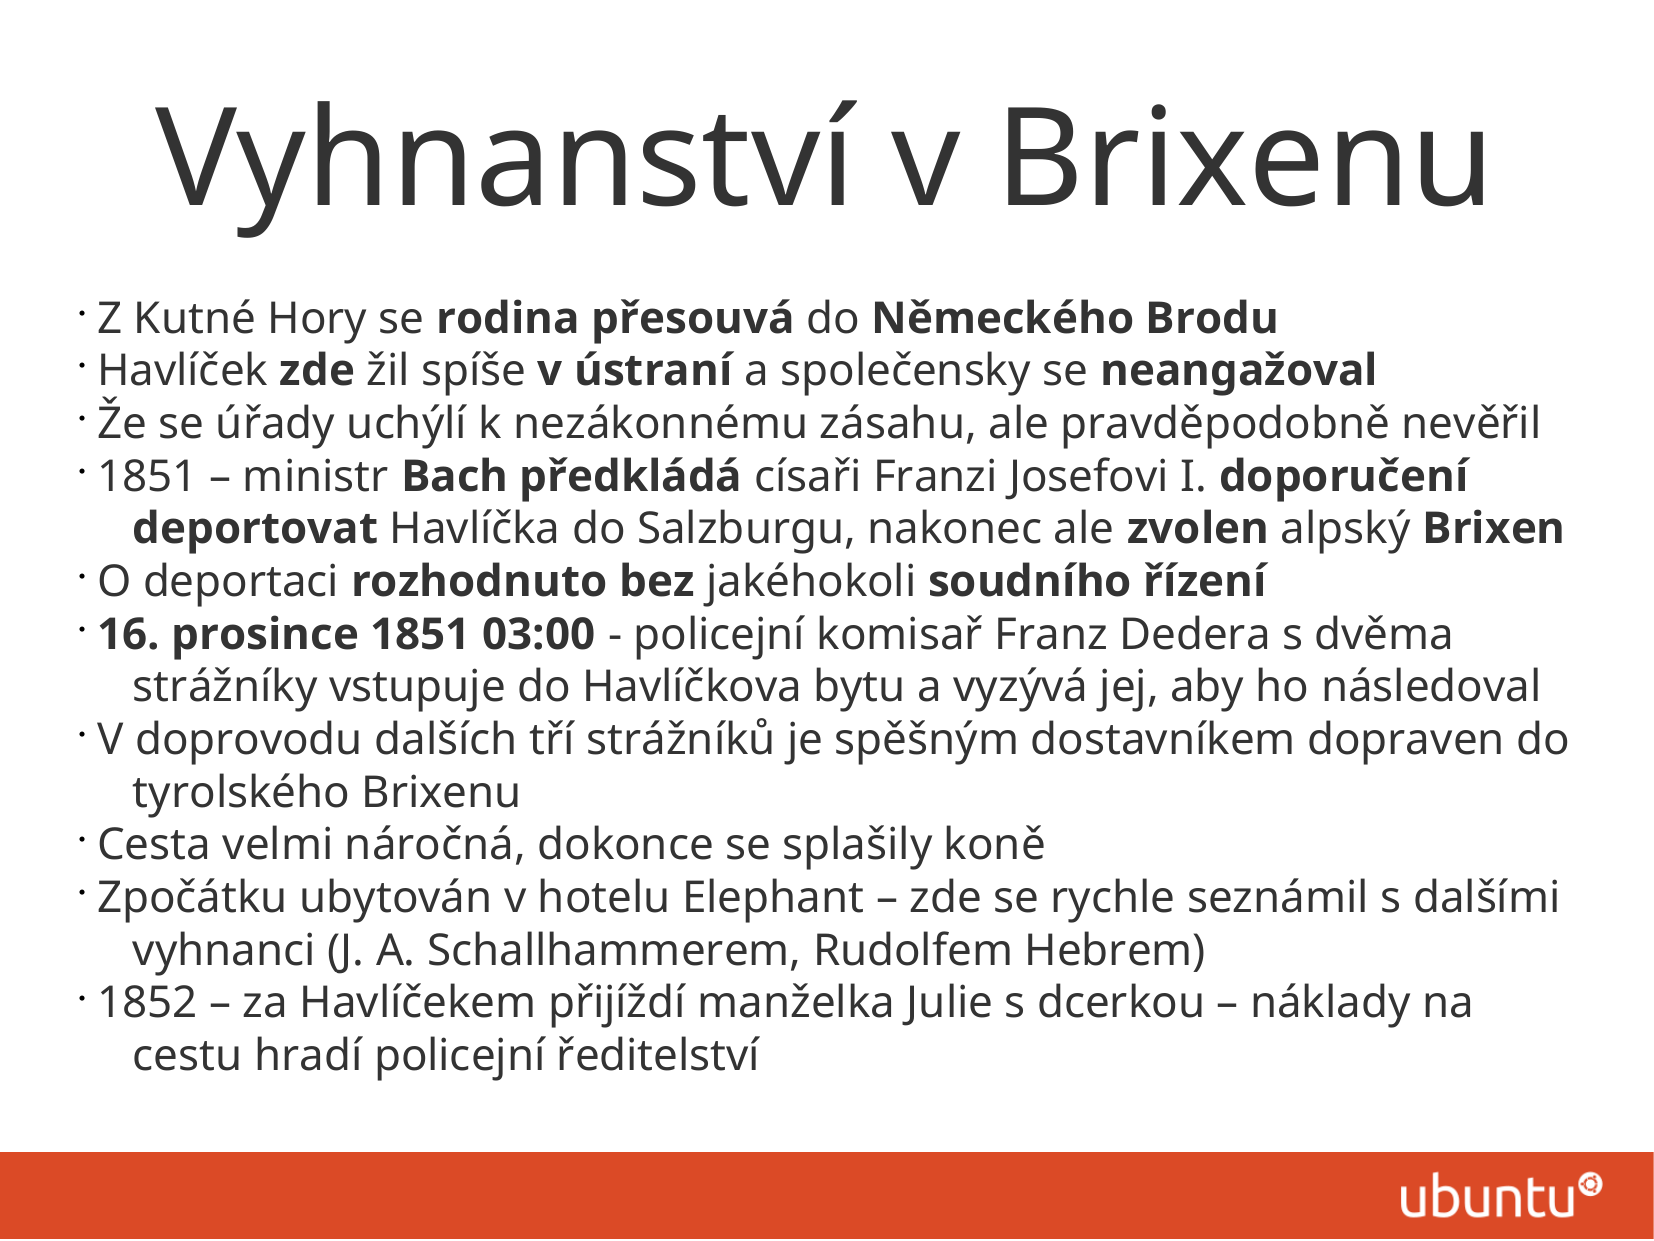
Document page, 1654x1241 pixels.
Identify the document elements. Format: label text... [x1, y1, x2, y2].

picture [0, 1152, 1654, 1239]
list Z Kutné Hory se rodina přesouvá do Německého Brodu Havlíček zde žil spíše v ústraní a společensky se neangažoval Že se úřady uchýlí k nezákonnému zásahu, ale pravděpodobně nevěřil 1851 – ministr Bach předkládá císaři Franzi Josefovi I. doporučení deportovat Havlíčka do Salzburgu, nakonec ale zvolen alpský Brixen O deportaci rozhodnuto bez jakéhokoli soudního řízení 16. prosince 1851 03:00 - policejní komisař Franz Dedera s dvěma strážníky vstupuje do Havlíčkova bytu a vyzývá jej, aby ho následoval V doprovodu dalších tří strážníků je spěšným dostavníkem dopraven do tyrolského Brixenu Cesta velmi náročná, dokonce se splašily koně Zpočátku ubytován v hotelu Elephant – zde se rychle seznámil s dalšími vyhnanci (J. A. Schallhammerem, Rudolfem Hebrem) 1852 – za Havlíčekem přijíždí manželka Julie s dcerkou – náklady na cestu hradí policejní ředitelství [70, 280, 1583, 1100]
title Vyhnanství v Brixenu [56, 74, 1596, 249]
